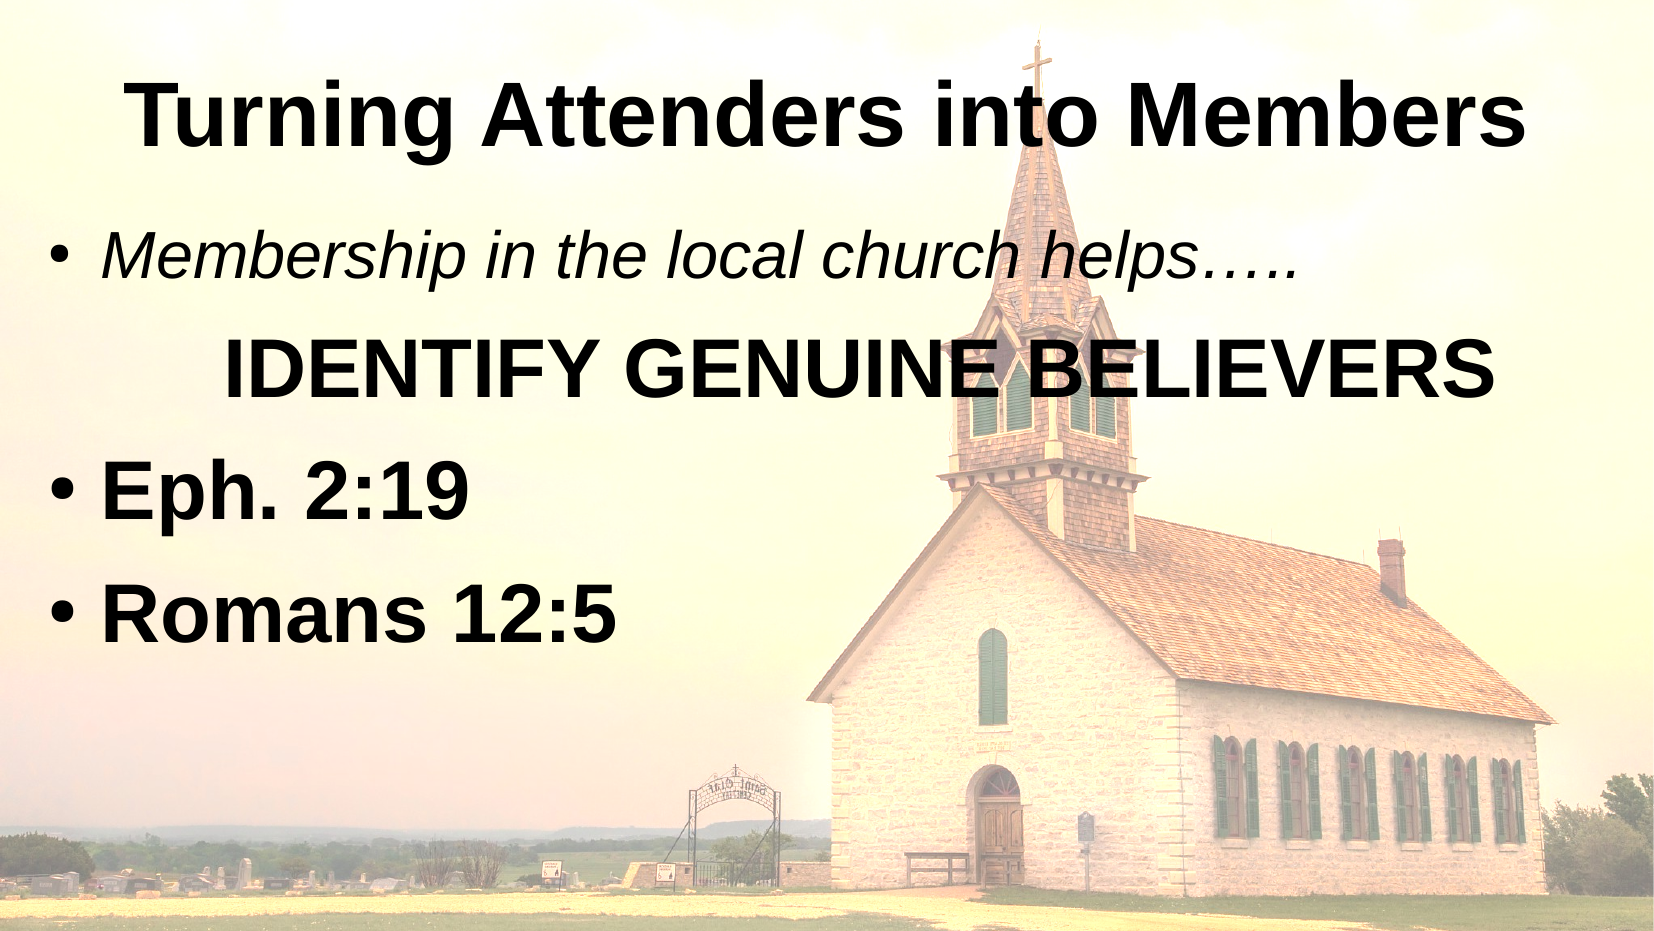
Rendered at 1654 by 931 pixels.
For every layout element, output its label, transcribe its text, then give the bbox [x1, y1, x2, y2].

list Membership in the local church helps….. IDENTIFY GENUINE BELIEVERS Eph. 2:19 Romans 12:5 [30, 217, 1621, 901]
picture [0, 0, 1654, 931]
title Turning Attenders into Members [82, 37, 1571, 193]
